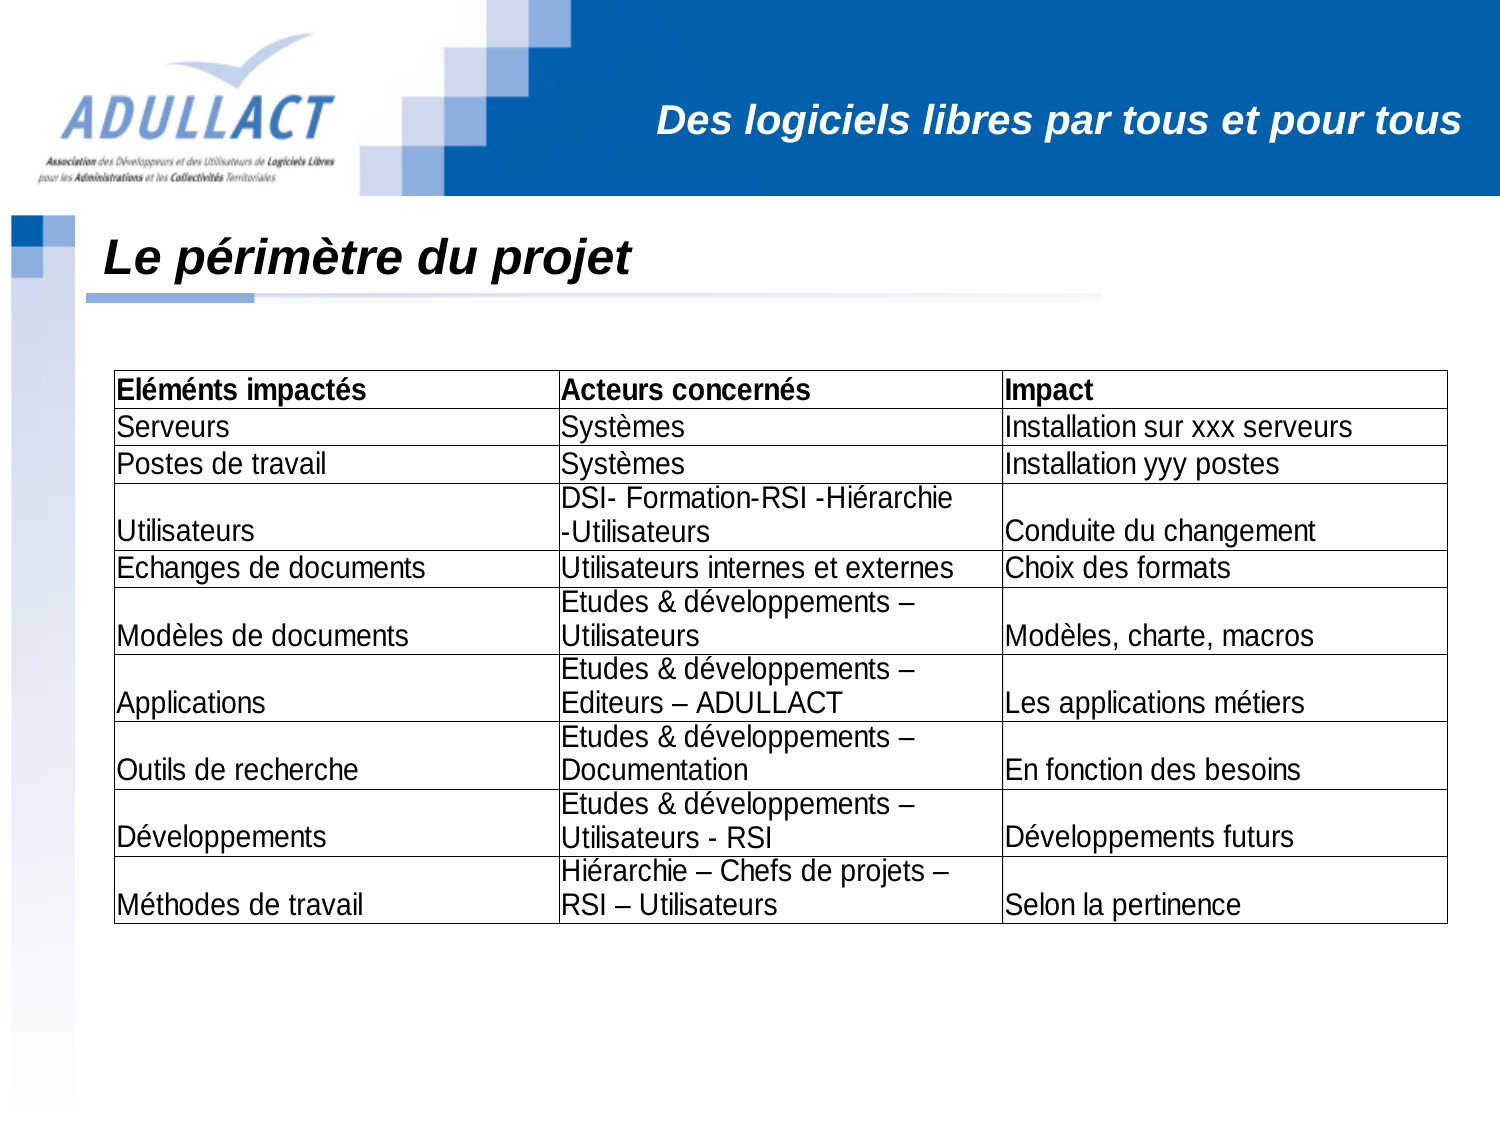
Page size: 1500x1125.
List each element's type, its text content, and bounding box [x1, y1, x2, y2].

picture [31, 29, 346, 189]
picture [86, 293, 1102, 303]
picture [10, 214, 75, 1113]
chart [113, 368, 1500, 963]
picture [356, 0, 1500, 196]
title Le périmètre du projet [88, 219, 1459, 292]
